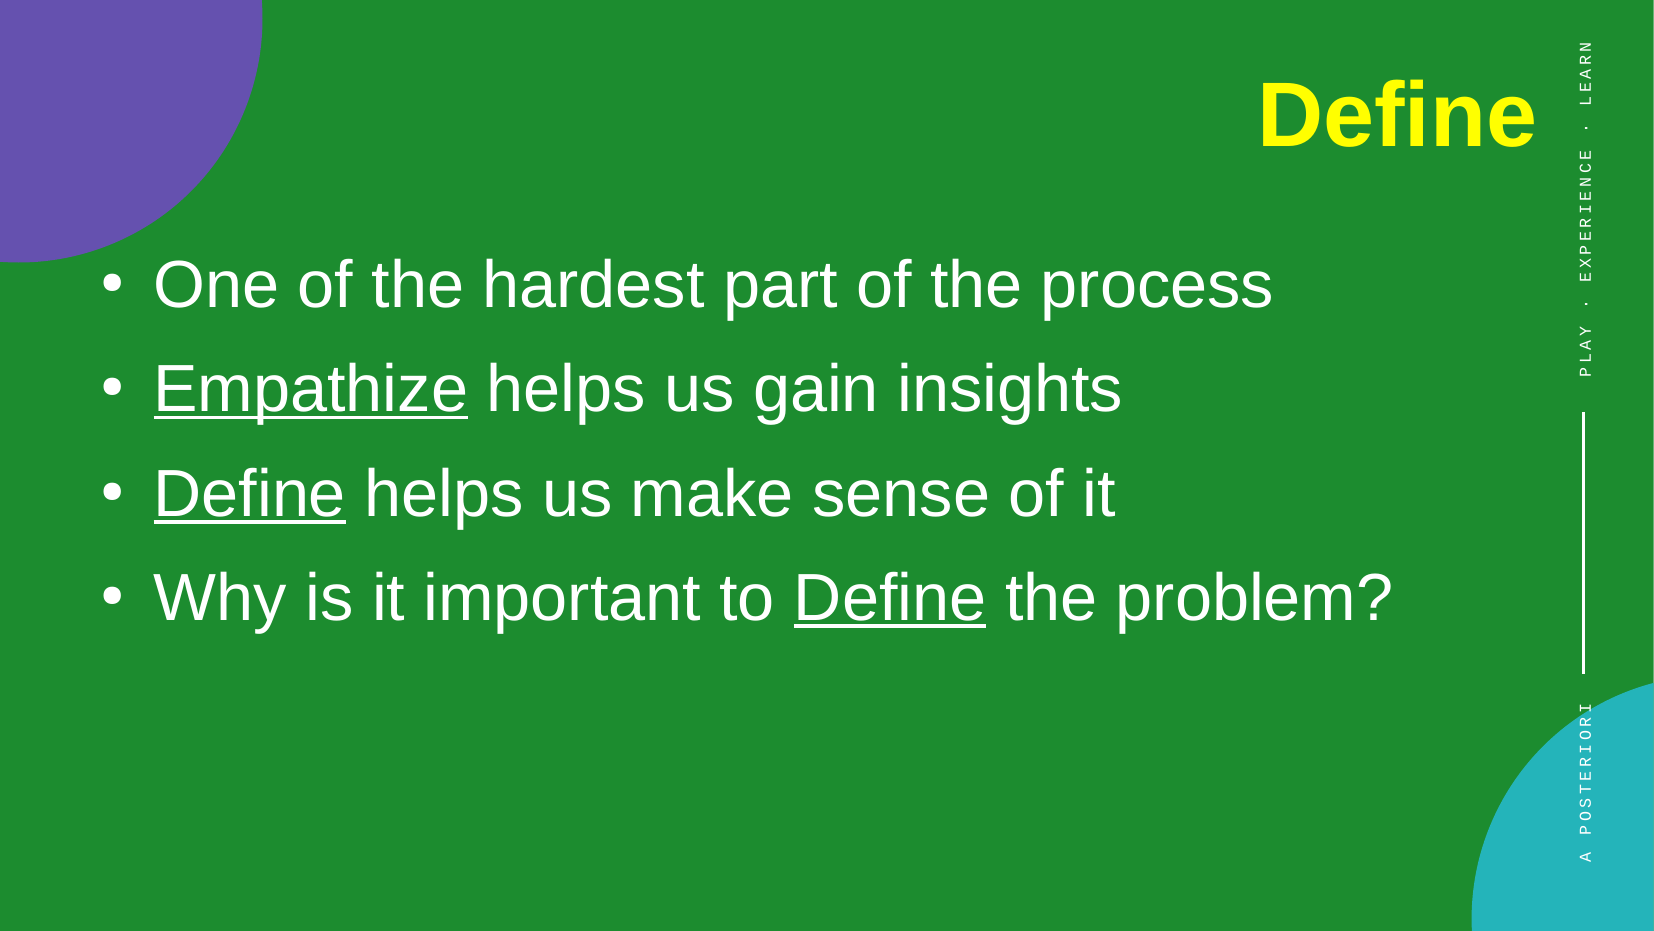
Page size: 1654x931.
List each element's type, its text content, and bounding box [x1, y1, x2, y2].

title Define [262, 37, 1538, 193]
list One of the hardest part of the process Empathize helps us gain insights Define helps us make sense of it Why is it important to Define the problem? [82, 247, 1571, 787]
